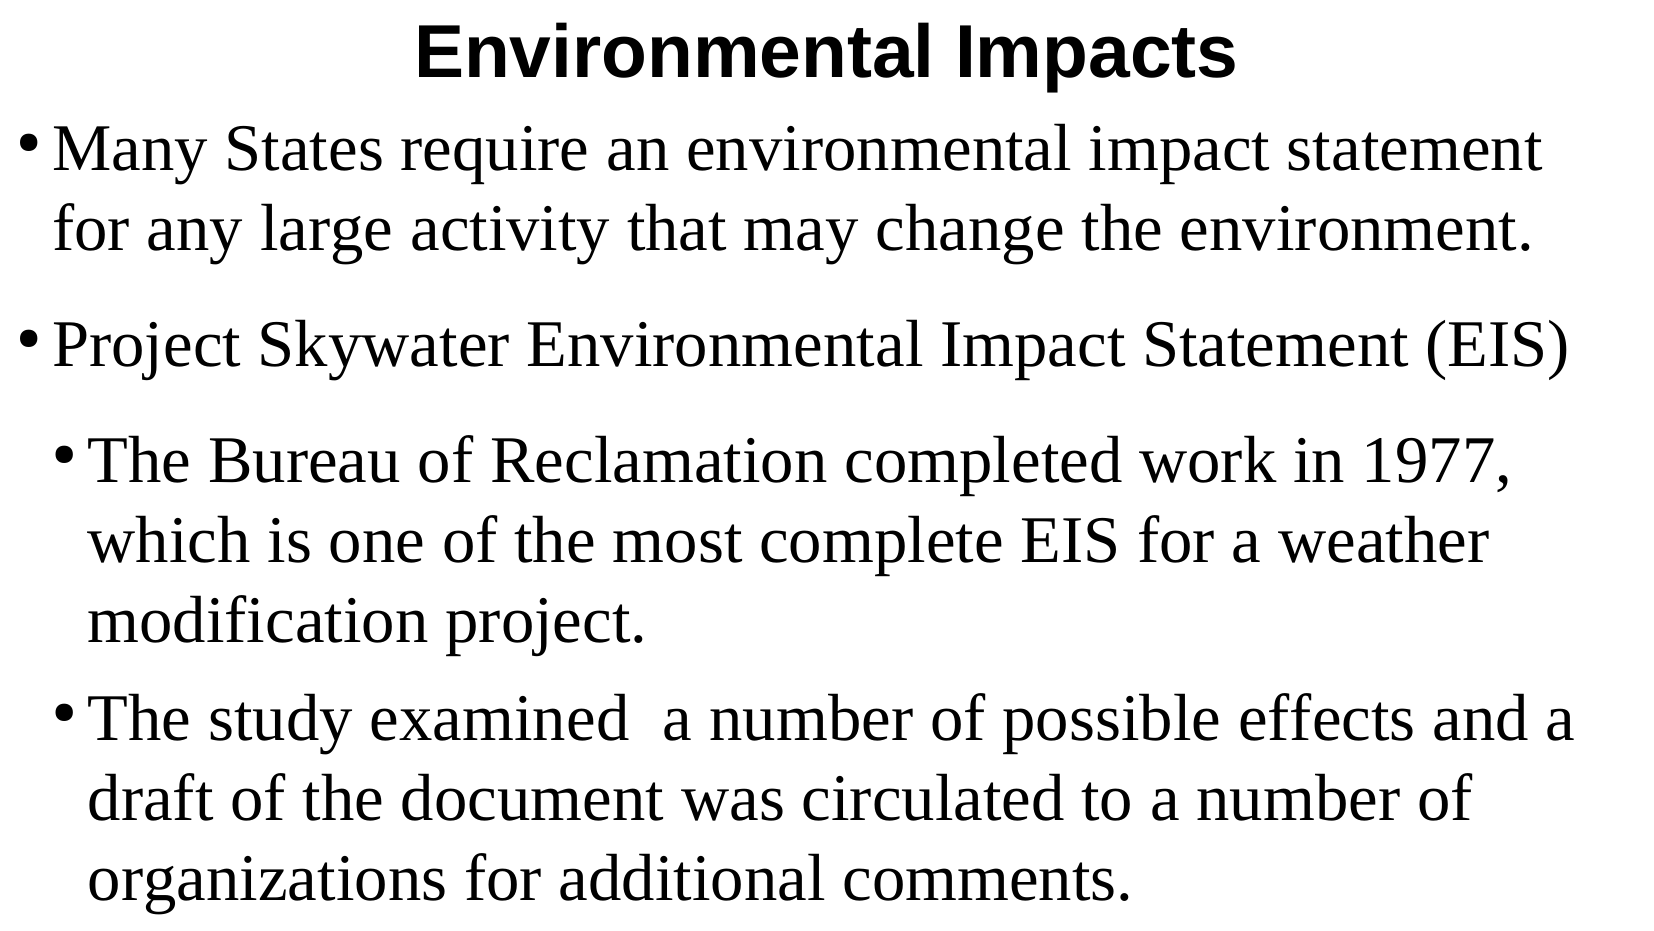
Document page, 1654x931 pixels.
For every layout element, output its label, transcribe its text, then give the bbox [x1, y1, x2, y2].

text_box Many States require an environmental impact statement for any large activity that may change the environment. Project Skywater Environmental Impact Statement (EIS) The Bureau of Reclamation completed work in 1977, which is one of the most complete EIS for a weather modification project. The study examined a number of possible effects and a draft of the document was circulated to a number of organizations for additional comments. [2, 96, 1654, 922]
title Environmental Impacts [0, 0, 1654, 106]
